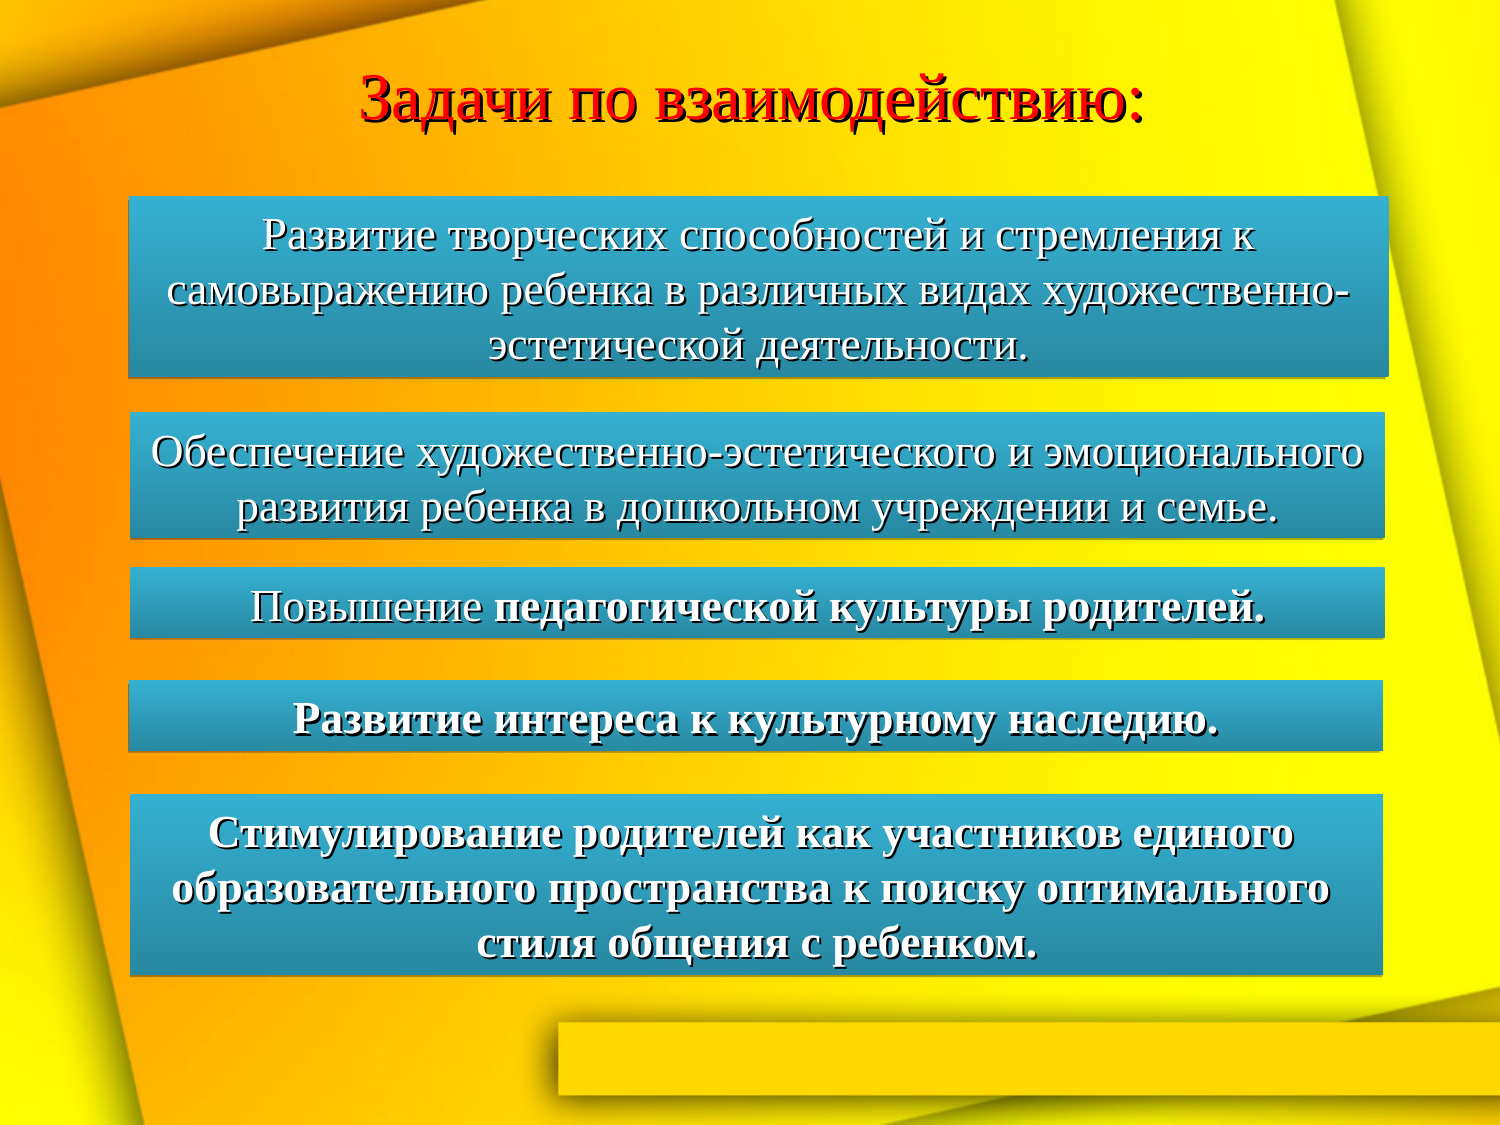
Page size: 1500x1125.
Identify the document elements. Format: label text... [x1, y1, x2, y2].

text_box Развитие интереса к культурному наследию. [129, 681, 1383, 751]
text_box Развитие творческих способностей и стремления к самовыражению ребенка в различных видах художественно-эстетической деятельности. [129, 196, 1388, 376]
text_box Обеспечение художественно-эстетического и эмоционального развития ребенка в дошкольном учреждении и семье. [131, 413, 1385, 538]
text_box Повышение педагогической культуры родителей. [131, 568, 1385, 638]
text_box Задачи по взаимодействию: [50, 46, 1471, 141]
text_box Стимулирование родителей как участников единого образовательного пространства к поиску оптимального стиля общения с ребенком. [131, 794, 1383, 974]
